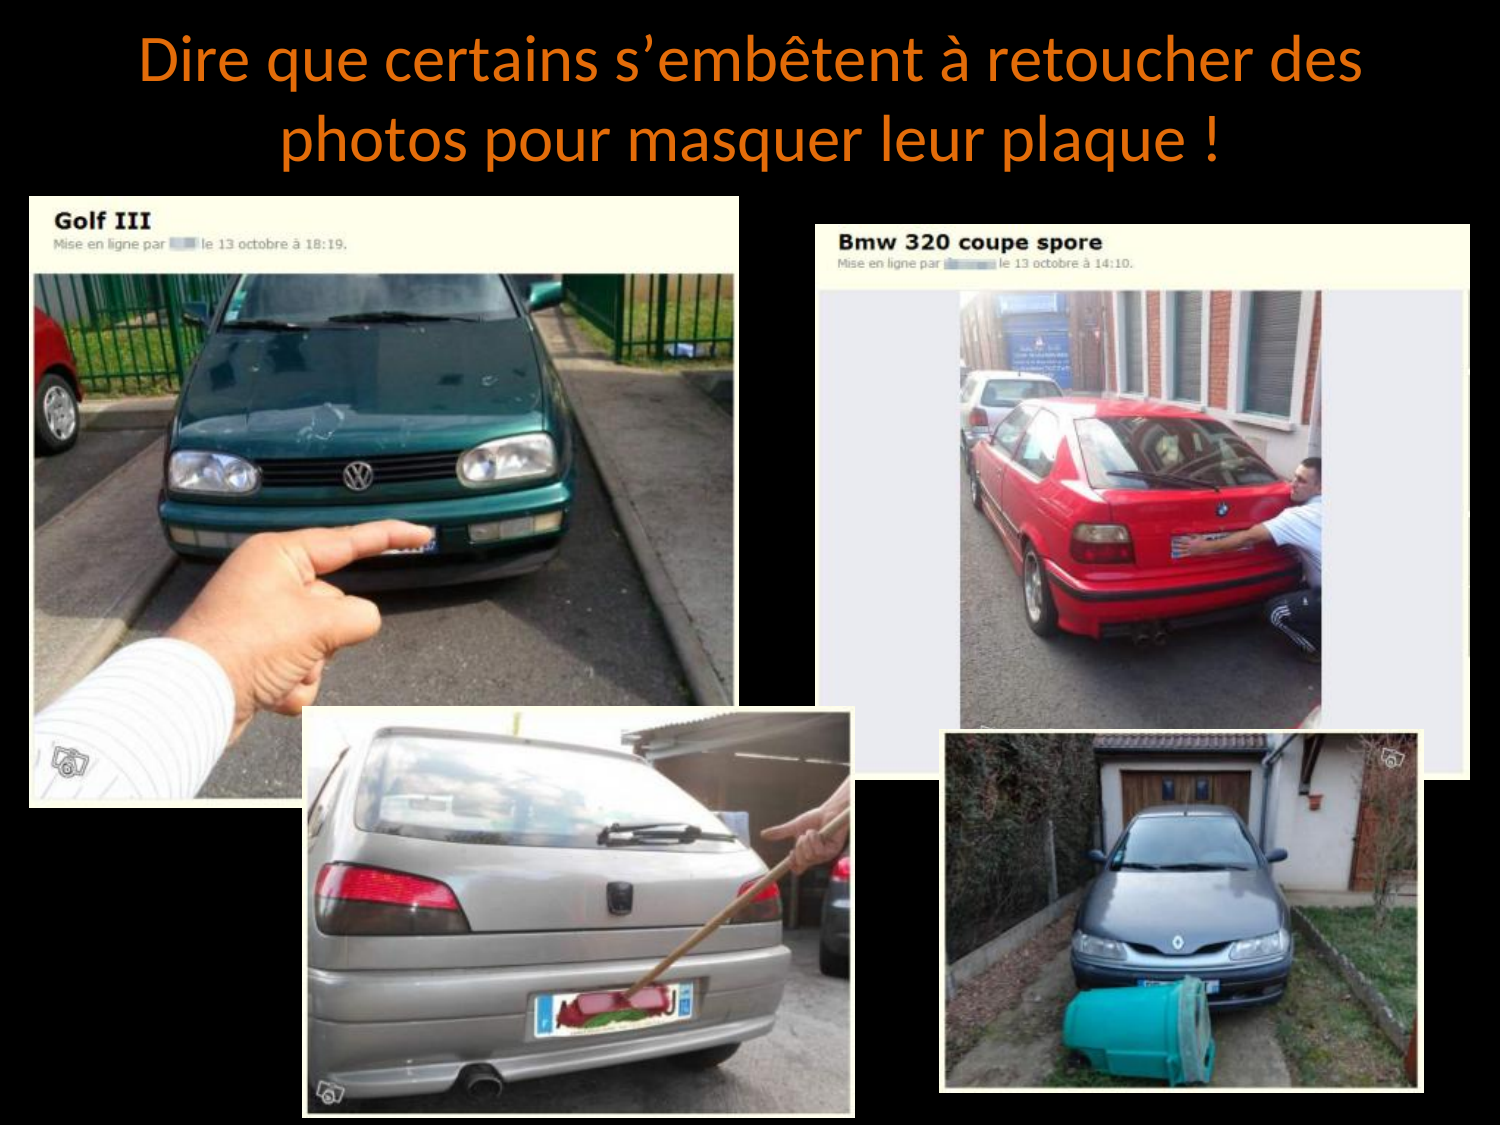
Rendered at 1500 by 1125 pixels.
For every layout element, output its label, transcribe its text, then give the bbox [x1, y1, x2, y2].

picture [29, 196, 1470, 1118]
list Dire que certains s’embêtent à retoucher des photos pour masquer leur plaque ! [76, 7, 1427, 187]
